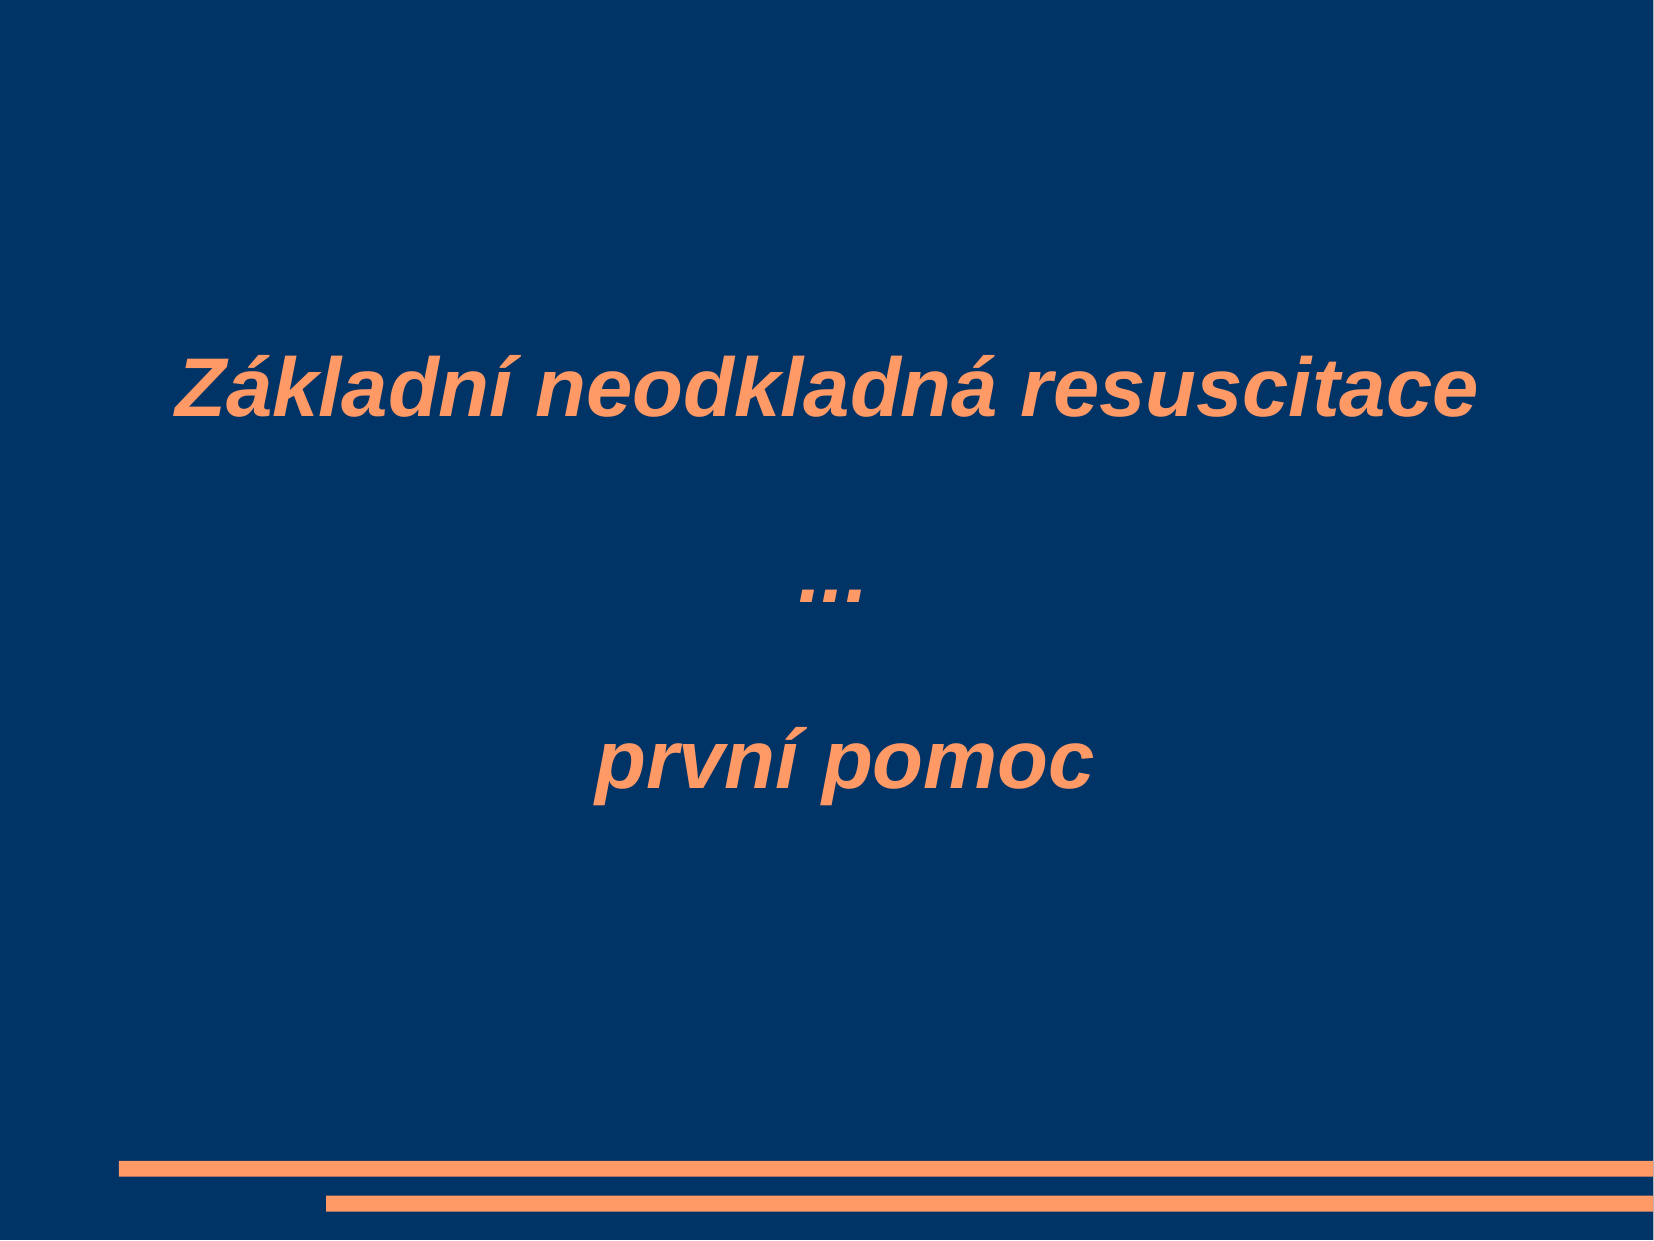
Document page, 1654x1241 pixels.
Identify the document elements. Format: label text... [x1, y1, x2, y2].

title Základní neodkladná resuscitace ... první pomoc [121, 97, 1534, 1051]
